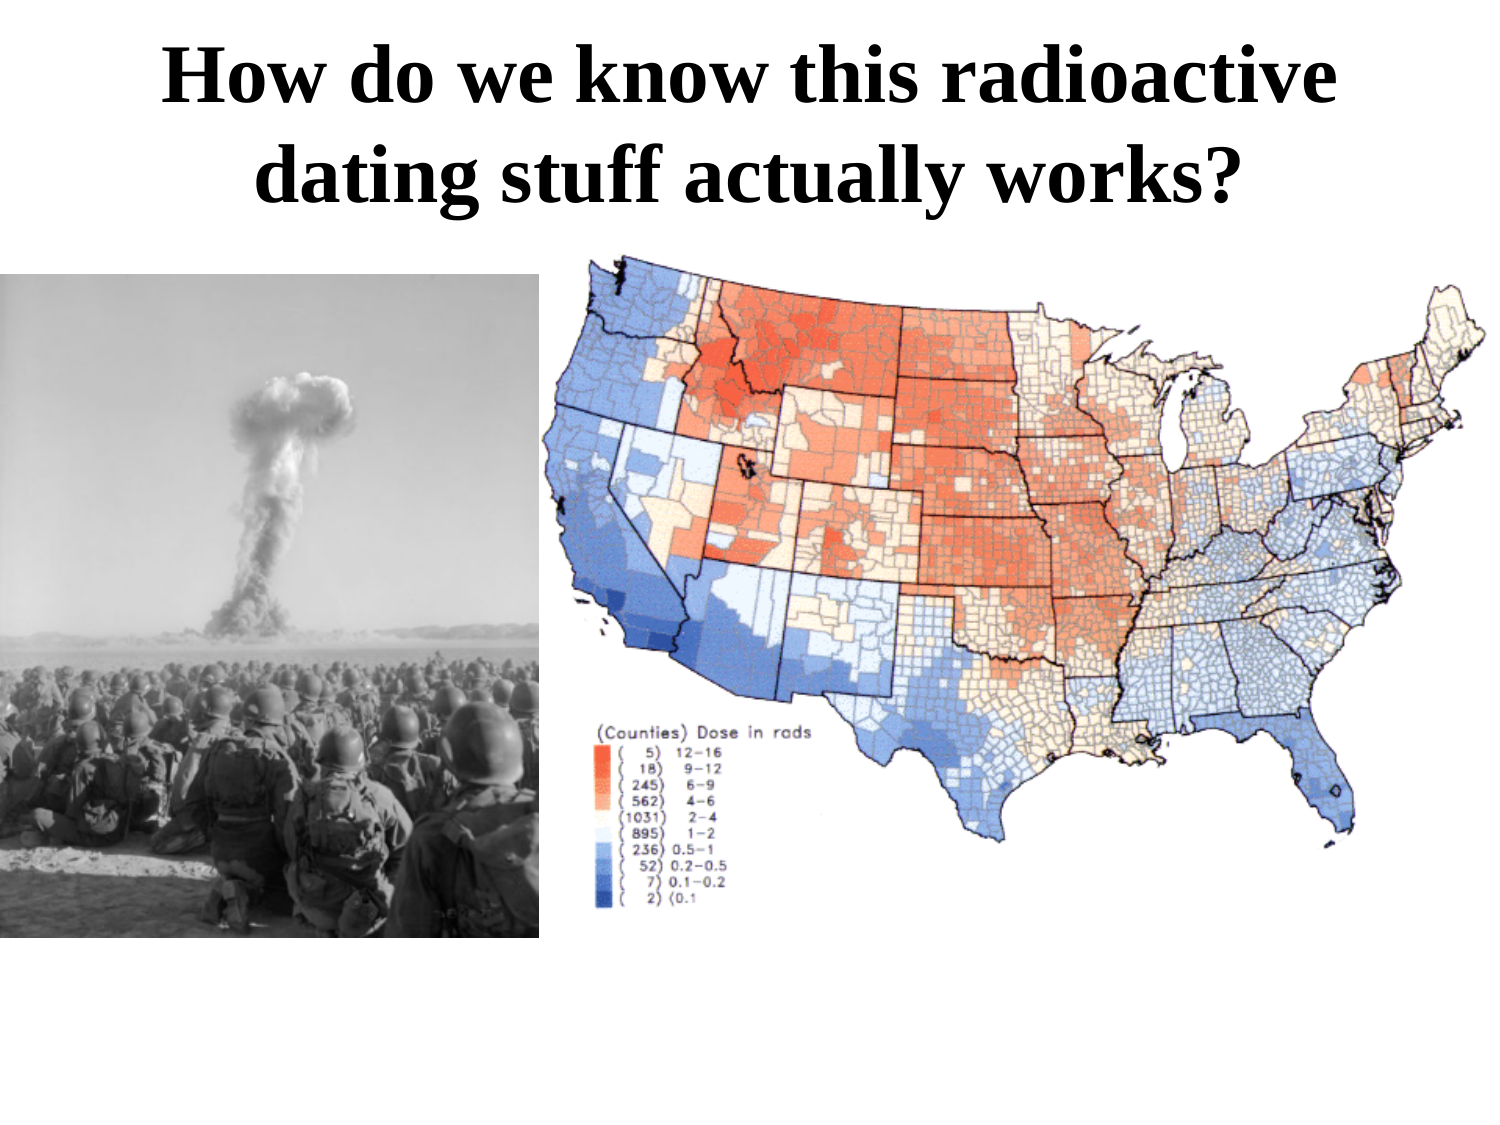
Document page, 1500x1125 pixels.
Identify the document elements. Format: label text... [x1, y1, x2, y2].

picture [0, 249, 1500, 938]
title How do we know this radioactive dating stuff actually works? [112, 11, 1388, 227]
